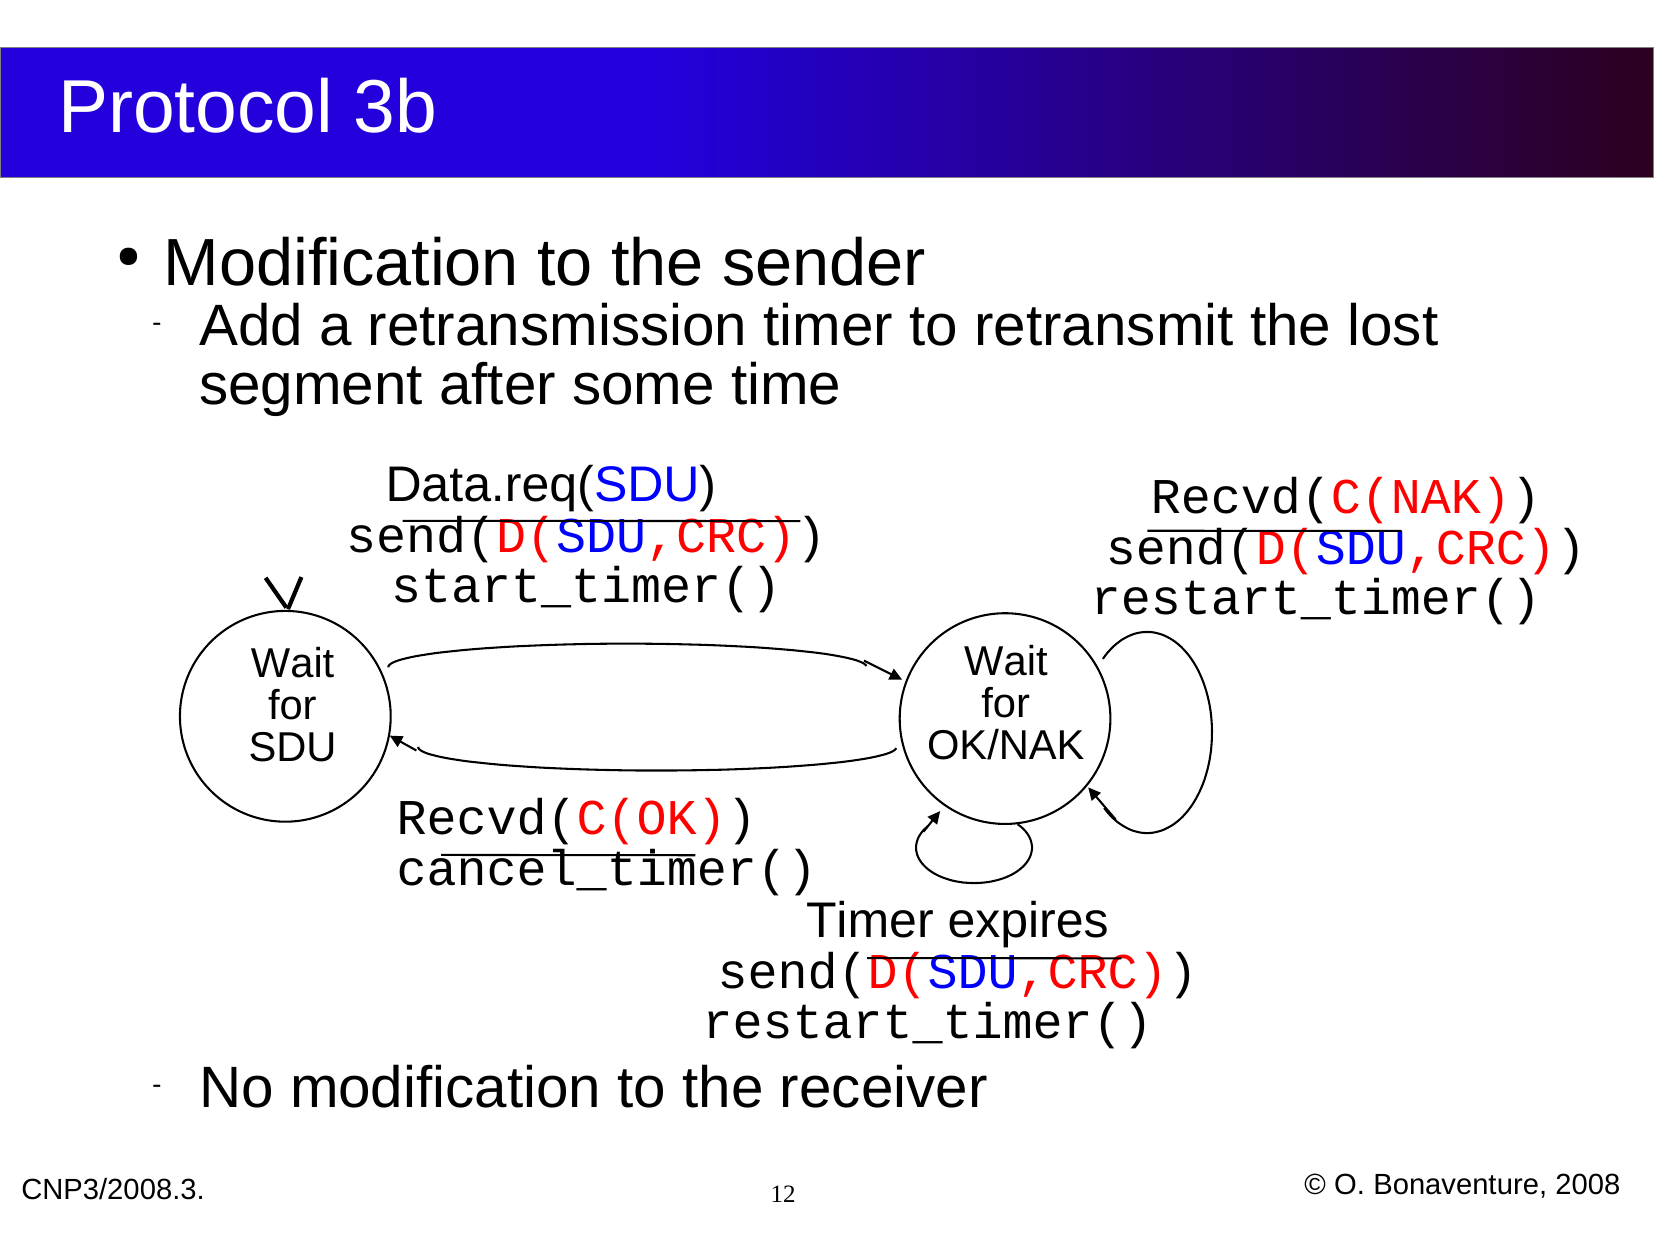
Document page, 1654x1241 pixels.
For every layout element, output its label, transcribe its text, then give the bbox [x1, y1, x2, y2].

text_box Recvd(C(OK)) cancel_timer() [396, 794, 817, 896]
text_box Data.req(SDU) send(D(SDU,CRC)) start_timer() [345, 461, 827, 613]
text_box © O. Bonaventure, 2008 [1570, 1170, 1622, 1201]
text_box Timer expires send(D(SDU,CRC)) restart_timer() [702, 897, 1213, 1049]
text_box Recvd(C(NAK)) send(D(SDU,CRC)) restart_timer() [1090, 473, 1601, 625]
text_box Wait for SDU [248, 643, 337, 771]
text_box CNP3/2008.3. [21, 1176, 116, 1212]
list Modification to the sender Add a retransmission timer to retransmit the lost segment after some time No modification to the receiver [116, 231, 1570, 1241]
title Protocol 3b [10, 0, 1000, 219]
text_box Wait for OK/NAK [926, 641, 1085, 768]
